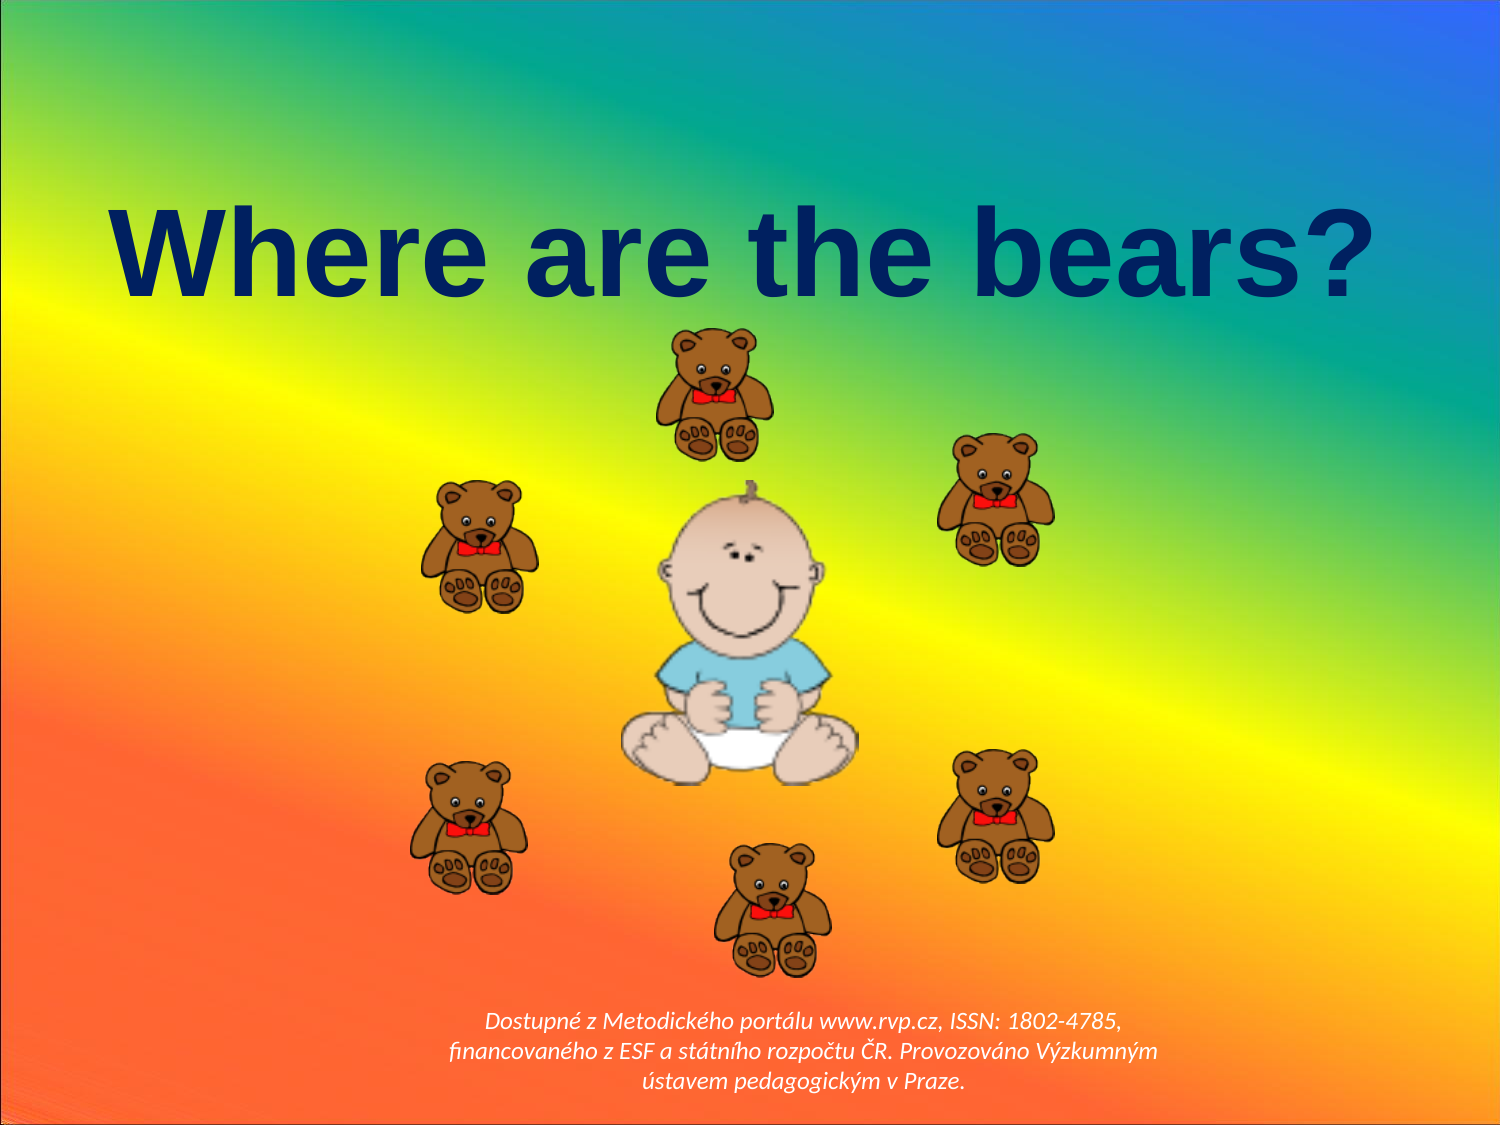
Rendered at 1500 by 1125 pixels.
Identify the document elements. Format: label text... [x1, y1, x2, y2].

picture [421, 480, 539, 614]
picture [937, 433, 1055, 567]
text_box Dostupné z Metodického portálu www.rvp.cz, ISSN: 1802-4785, financovaného z ESF a státního rozpočtu ČR. Provozováno Výzkumným ústavem pedagogickým v Praze. [421, 1019, 1187, 1080]
picture [656, 330, 774, 462]
text_box Where are the bears? [93, 163, 1465, 330]
picture [0, 0, 1500, 1125]
title [0, 316, 1465, 739]
